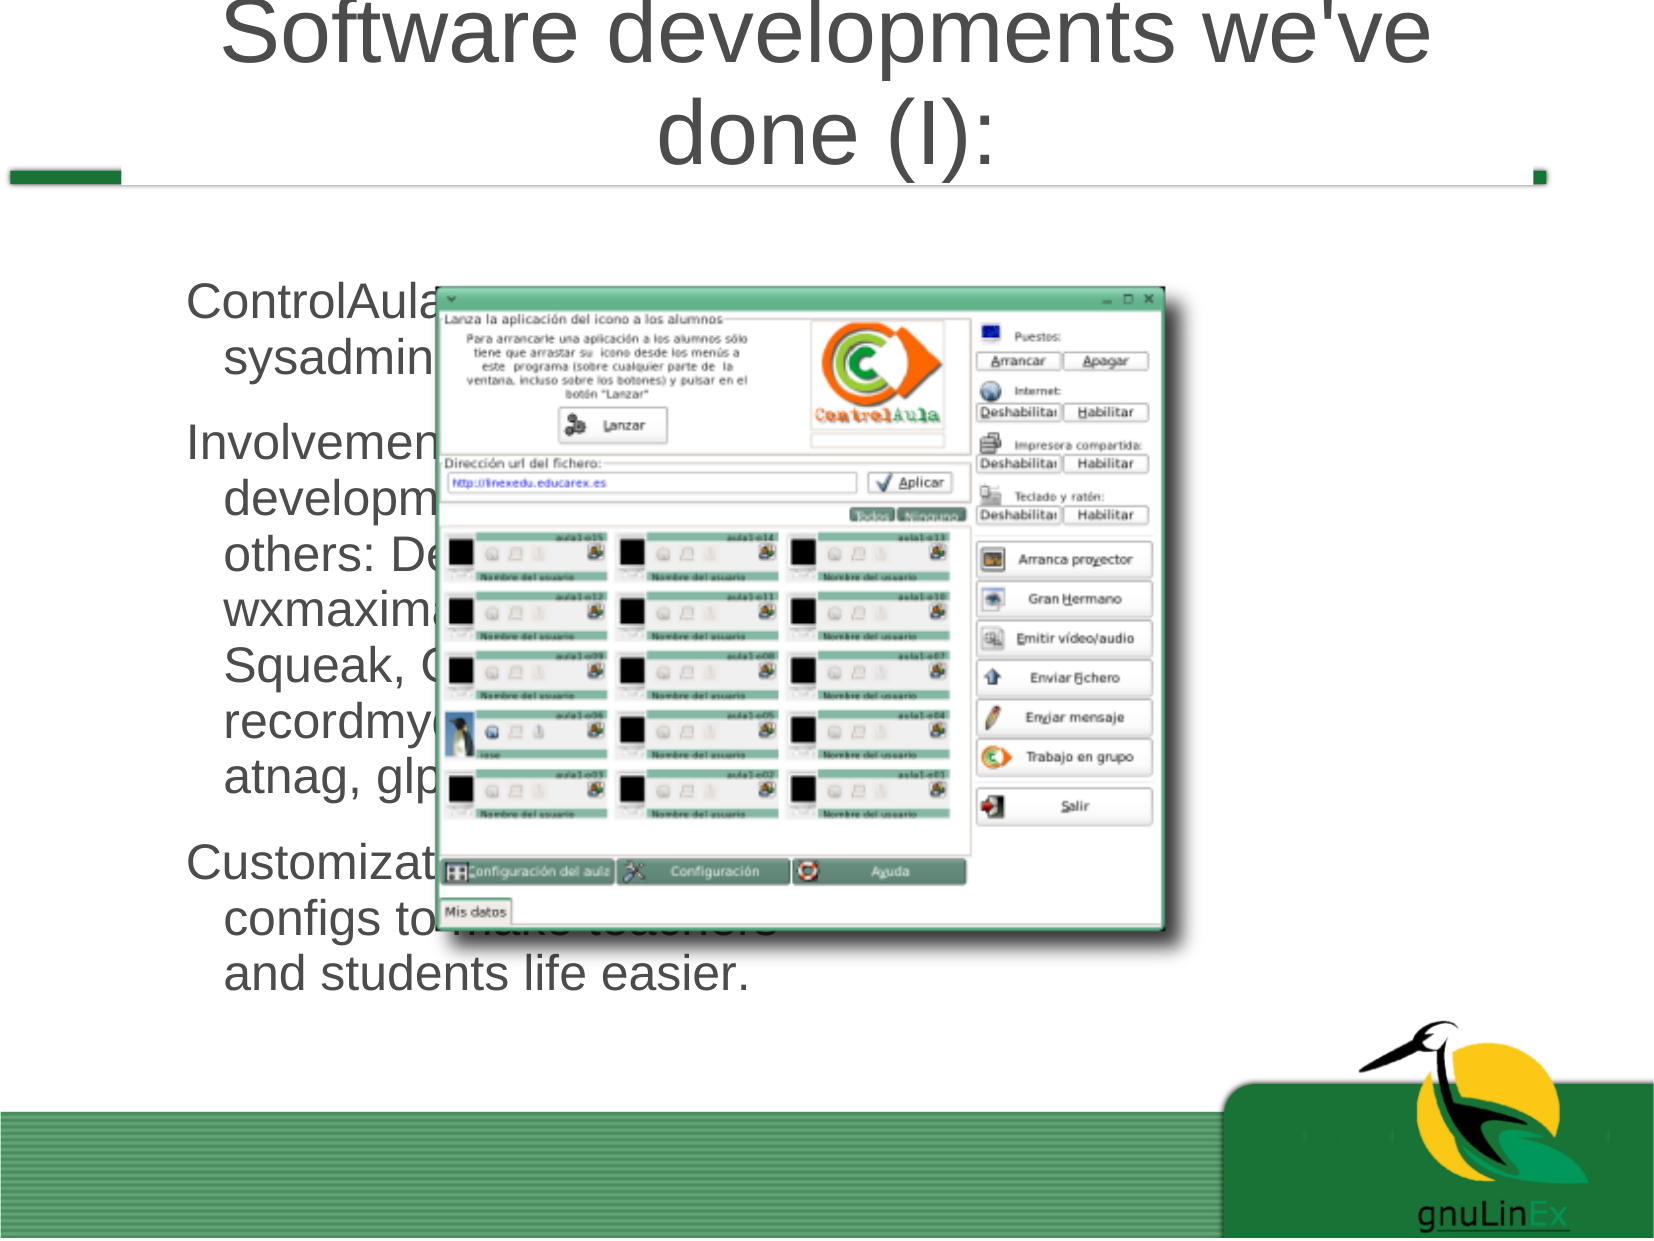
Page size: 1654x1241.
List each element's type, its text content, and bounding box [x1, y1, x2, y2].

title Software developments we've done (I): [121, 0, 1534, 196]
list ControlAula, some sysadmin tools Involvement in the development of some others: Debian, wxmaxima, Wims, Squeak, Gambas, recordmydesktop, qucs, atnag, glpi, etc. Customizations: default configs to make teachers and students life easier. [110, 273, 800, 1077]
picture [0, 0, 1654, 1238]
